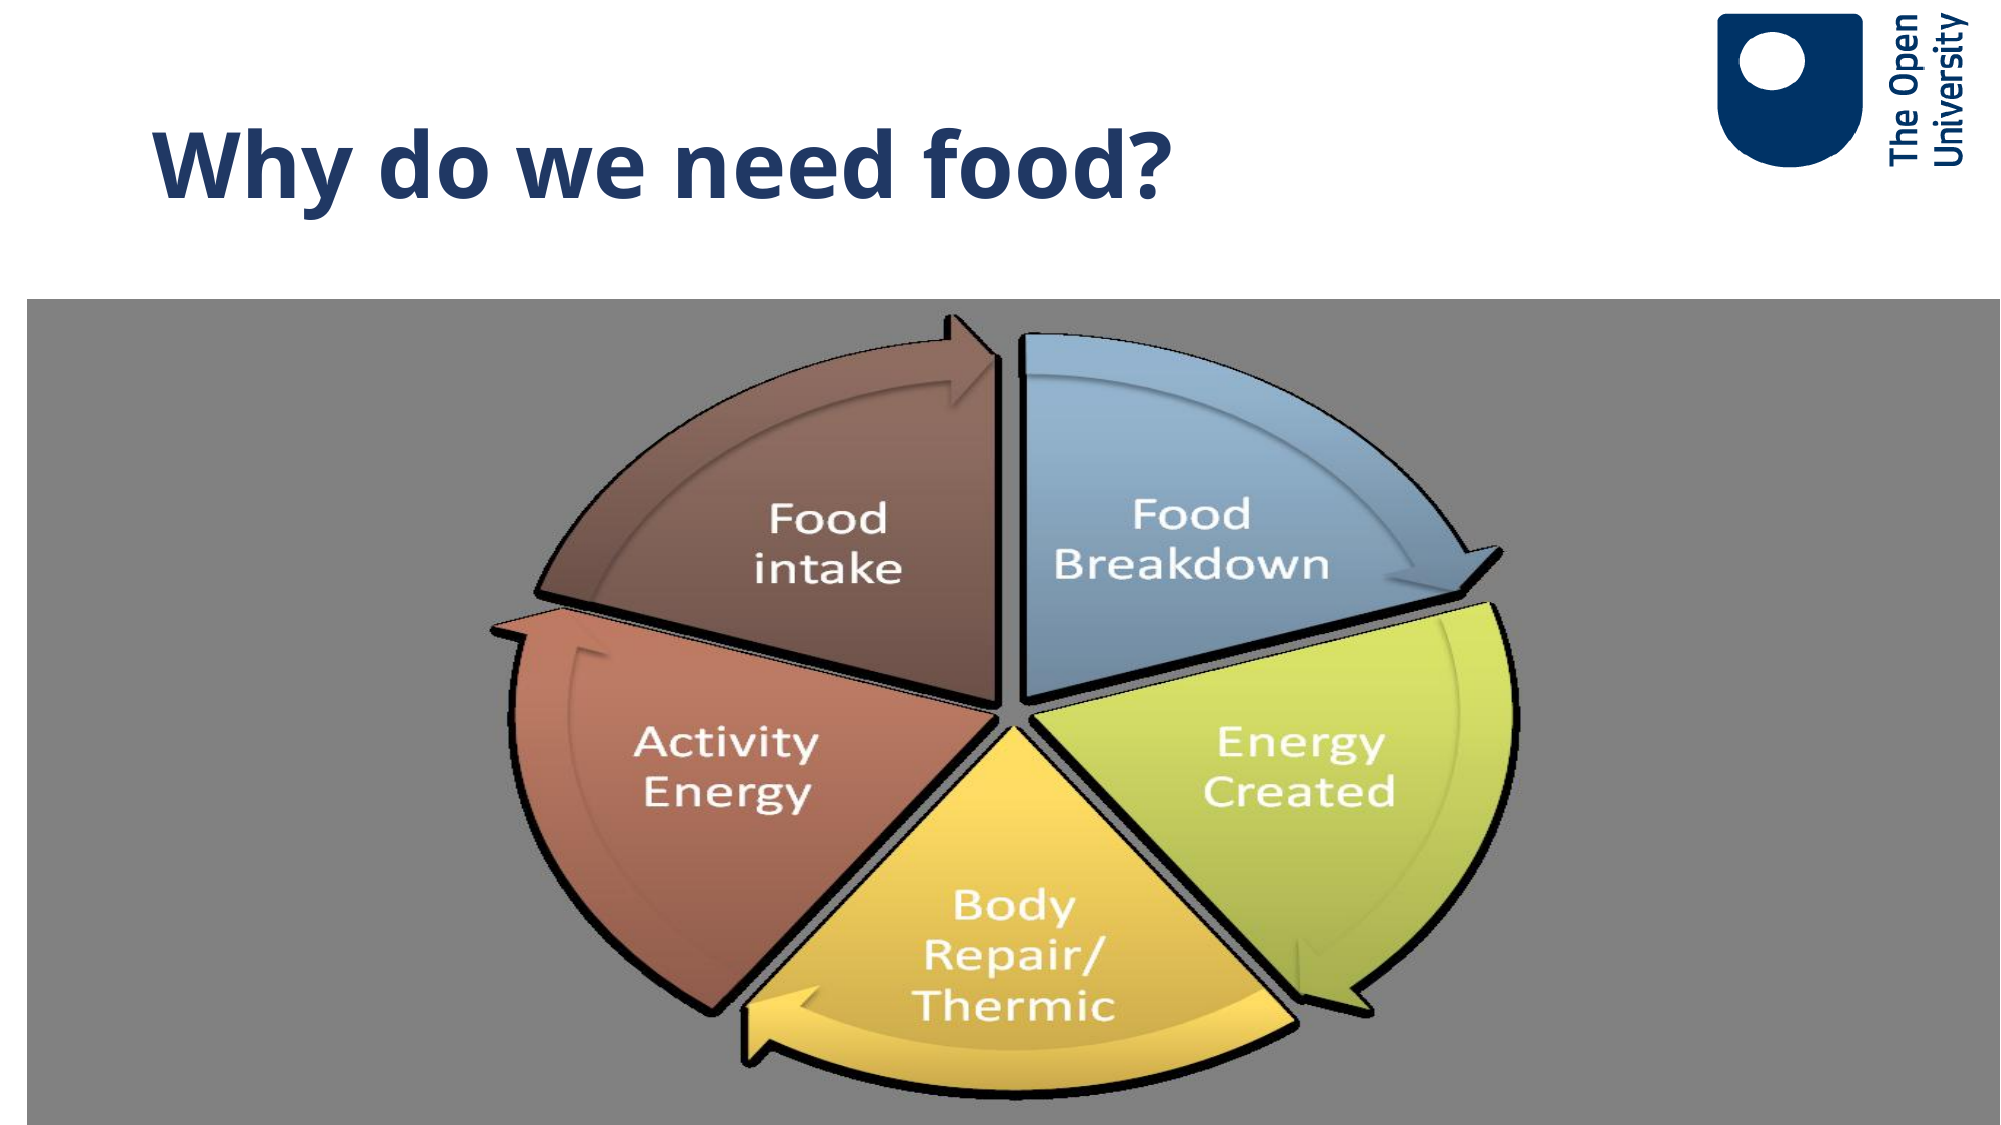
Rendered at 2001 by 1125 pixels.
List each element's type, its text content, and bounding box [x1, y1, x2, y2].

title Why do we need food? [137, 59, 1863, 278]
picture [1716, 10, 1971, 170]
picture [27, 299, 2000, 1125]
